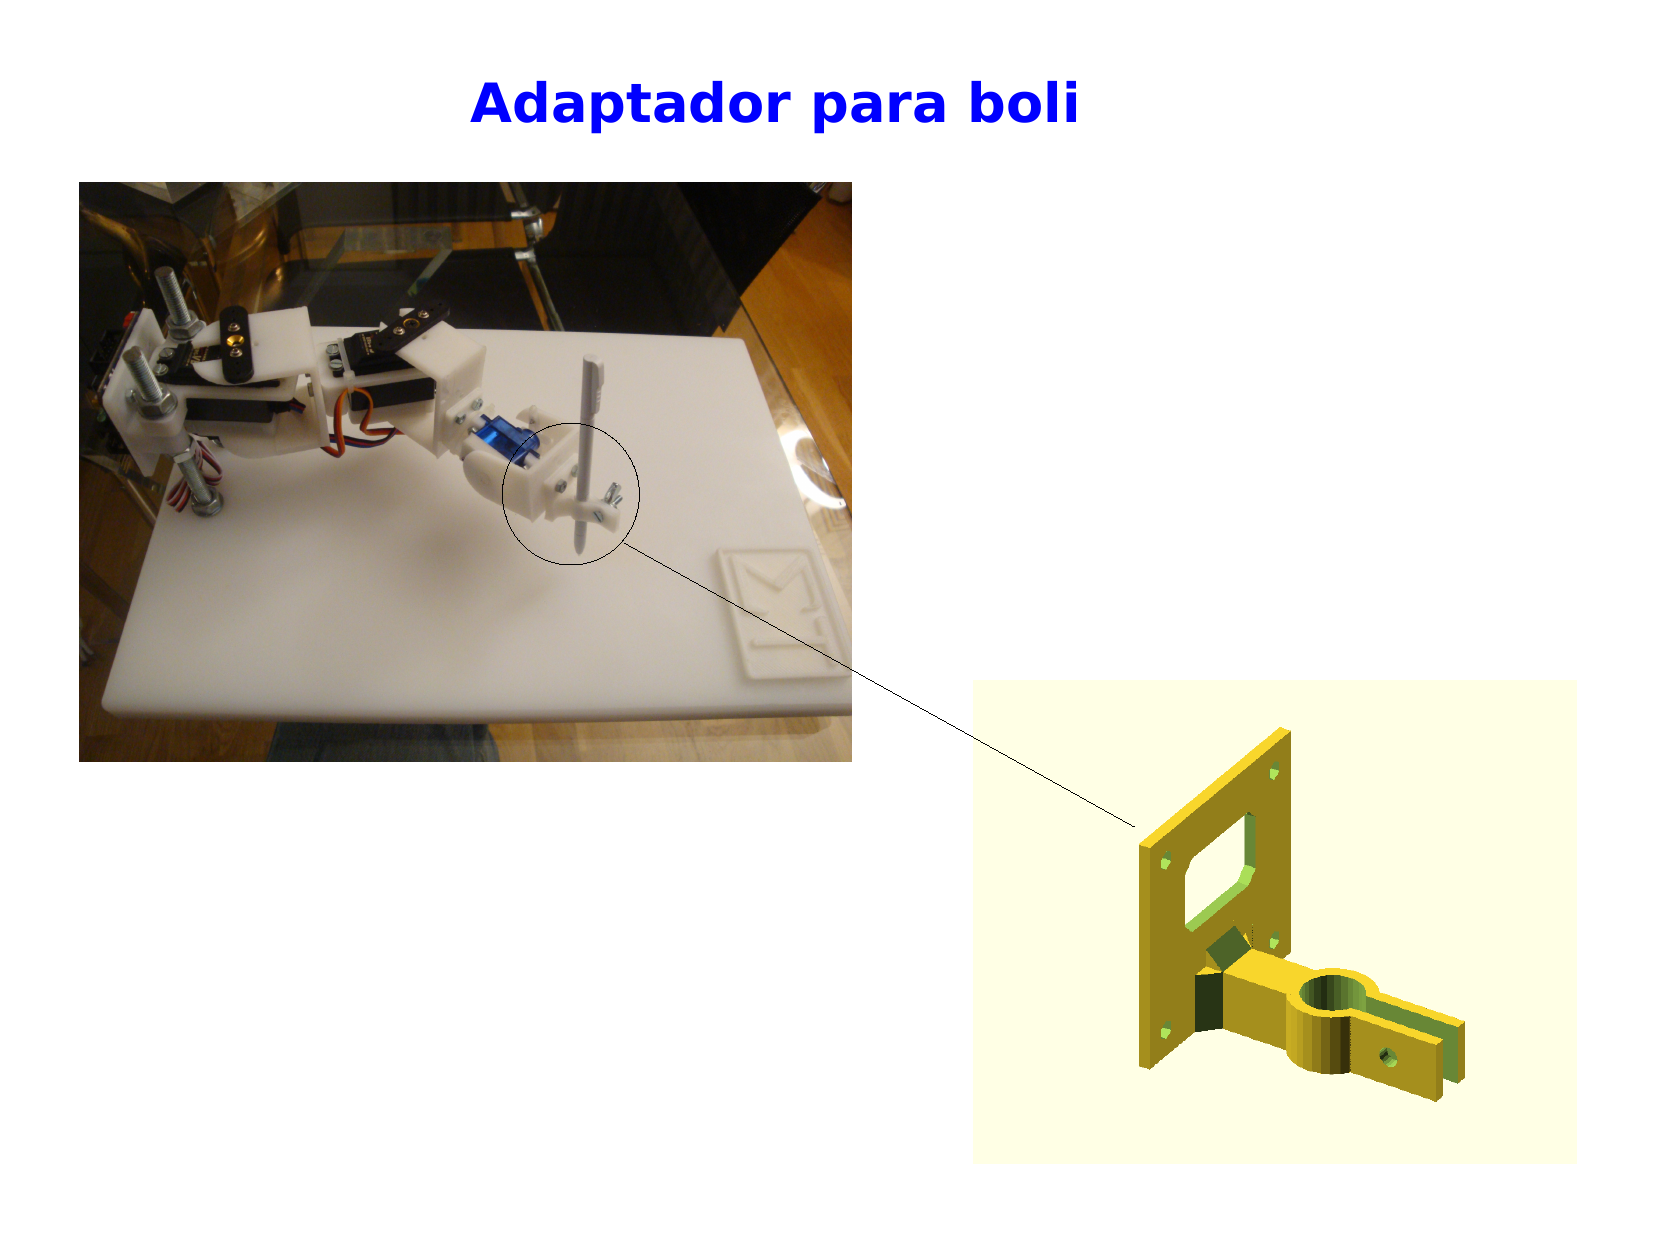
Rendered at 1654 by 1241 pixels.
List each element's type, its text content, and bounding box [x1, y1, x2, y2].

picture [973, 680, 1577, 1164]
text_box Adaptador para boli [455, 64, 1097, 143]
picture [79, 182, 852, 763]
